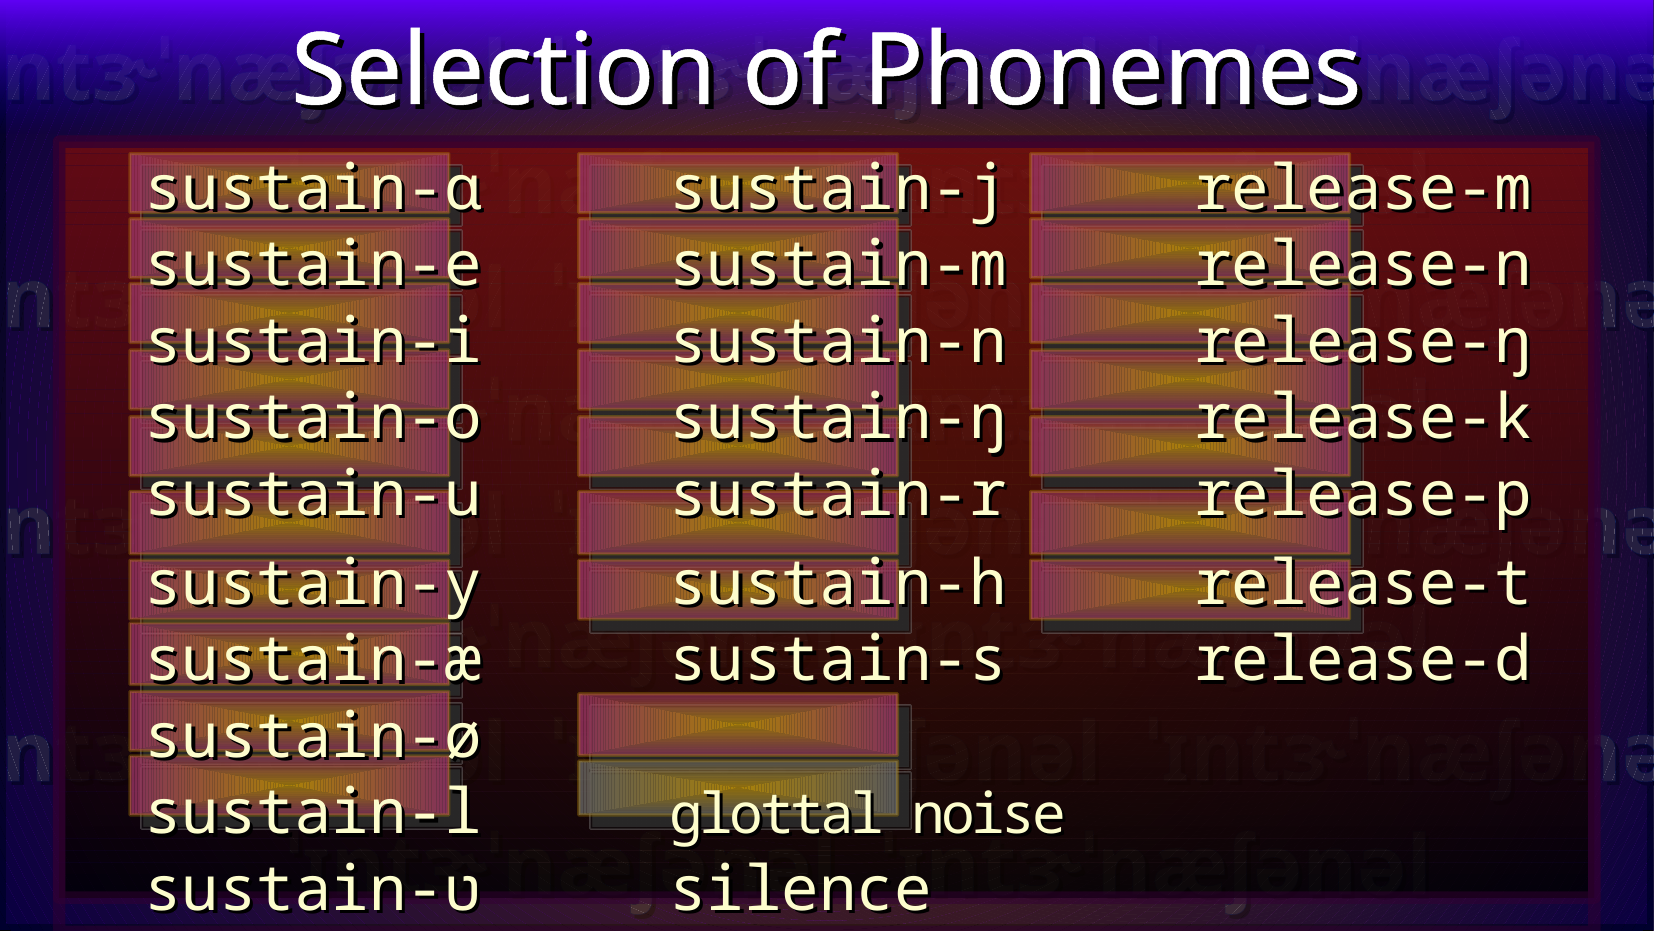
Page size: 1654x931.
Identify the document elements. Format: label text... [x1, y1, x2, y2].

title Selection of Phonemes [0, 0, 1654, 130]
text_box sustain-ɑ sustain-j release-m sustain-e sustain-m release-n sustain-i sustain-n release-ŋ sustain-o sustain-ŋ release-k sustain-u sustain-r release-p sustain-y sustain-h release-t sustain-æ sustain-s release-d sustain-ø sustain-l glottal noise sustain-ʋ silence [59, 141, 1595, 898]
